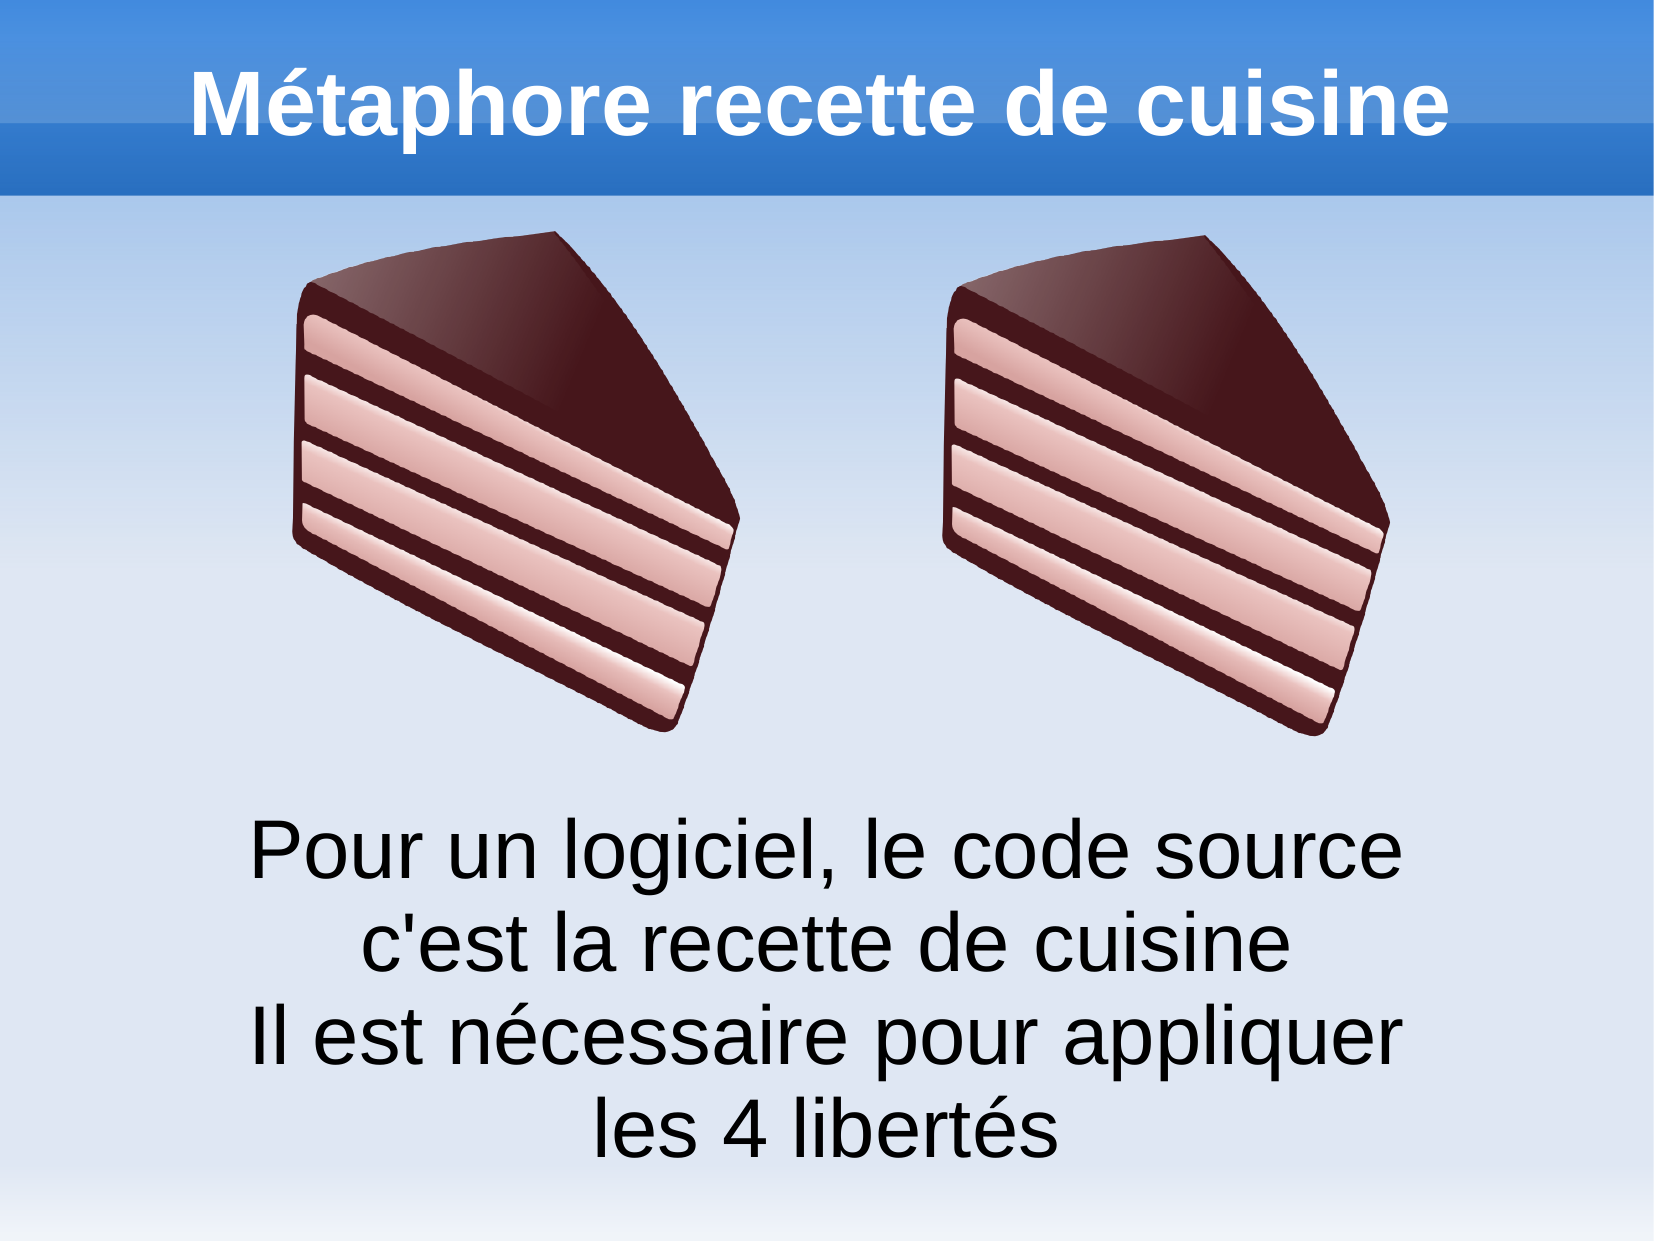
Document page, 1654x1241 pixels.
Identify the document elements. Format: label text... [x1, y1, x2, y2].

text_box Pour un logiciel, le code source c'est la recette de cuisine Il est nécessaire pour appliquer les 4 libertés [200, 795, 1453, 1224]
picture [0, 0, 1654, 1241]
title Métaphore recette de cuisine [76, 0, 1565, 208]
